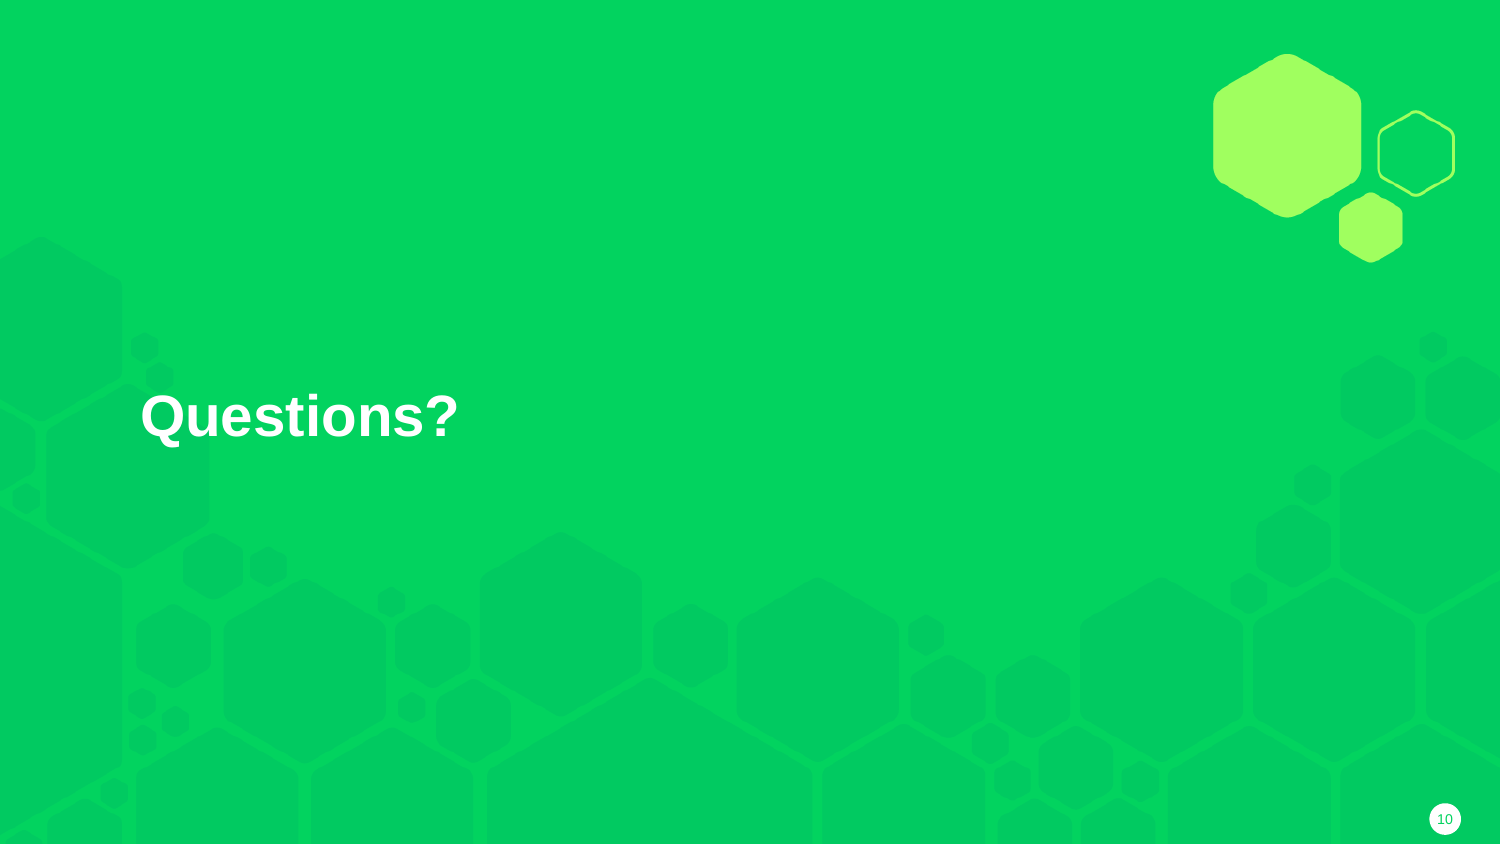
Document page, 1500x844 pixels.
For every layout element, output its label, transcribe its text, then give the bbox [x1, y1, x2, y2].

title Questions? [125, 273, 1376, 571]
picture [0, 0, 1500, 844]
